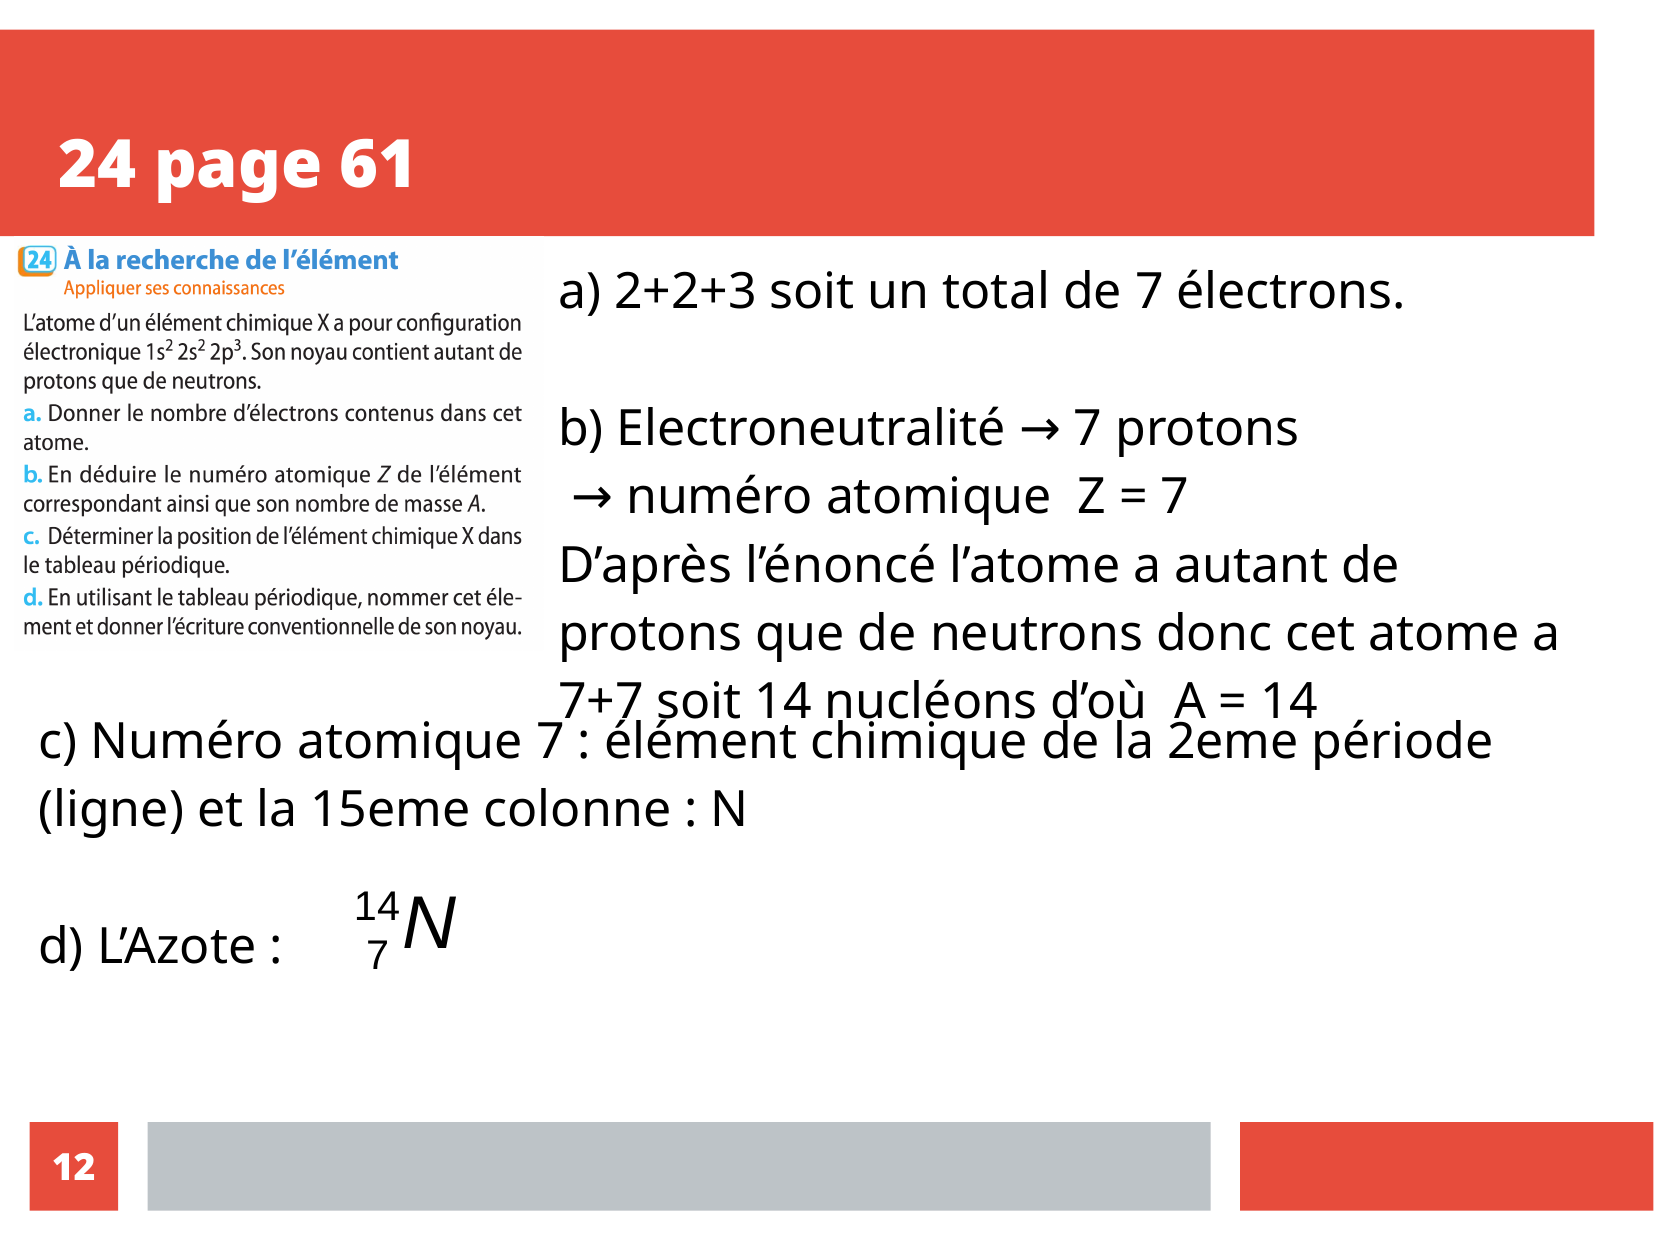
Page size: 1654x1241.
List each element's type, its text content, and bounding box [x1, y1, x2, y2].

title 24 page 61 [59, 59, 1595, 207]
chart [348, 879, 470, 979]
text_box c) Numéro atomique 7 : élément chimique de la 2eme période (ligne) et la 15eme colonne : N d) L’Azote : [23, 697, 1607, 1099]
picture [14, 236, 544, 651]
text_box a) 2+2+3 soit un total de 7 électrons. b) Electroneutralité → 7 protons → numéro atomique Z = 7 D’après l’énoncé l’atome a autant de protons que de neutrons donc cet atome a 7+7 soit 14 nucléons d’où A = 14 [543, 248, 1595, 697]
